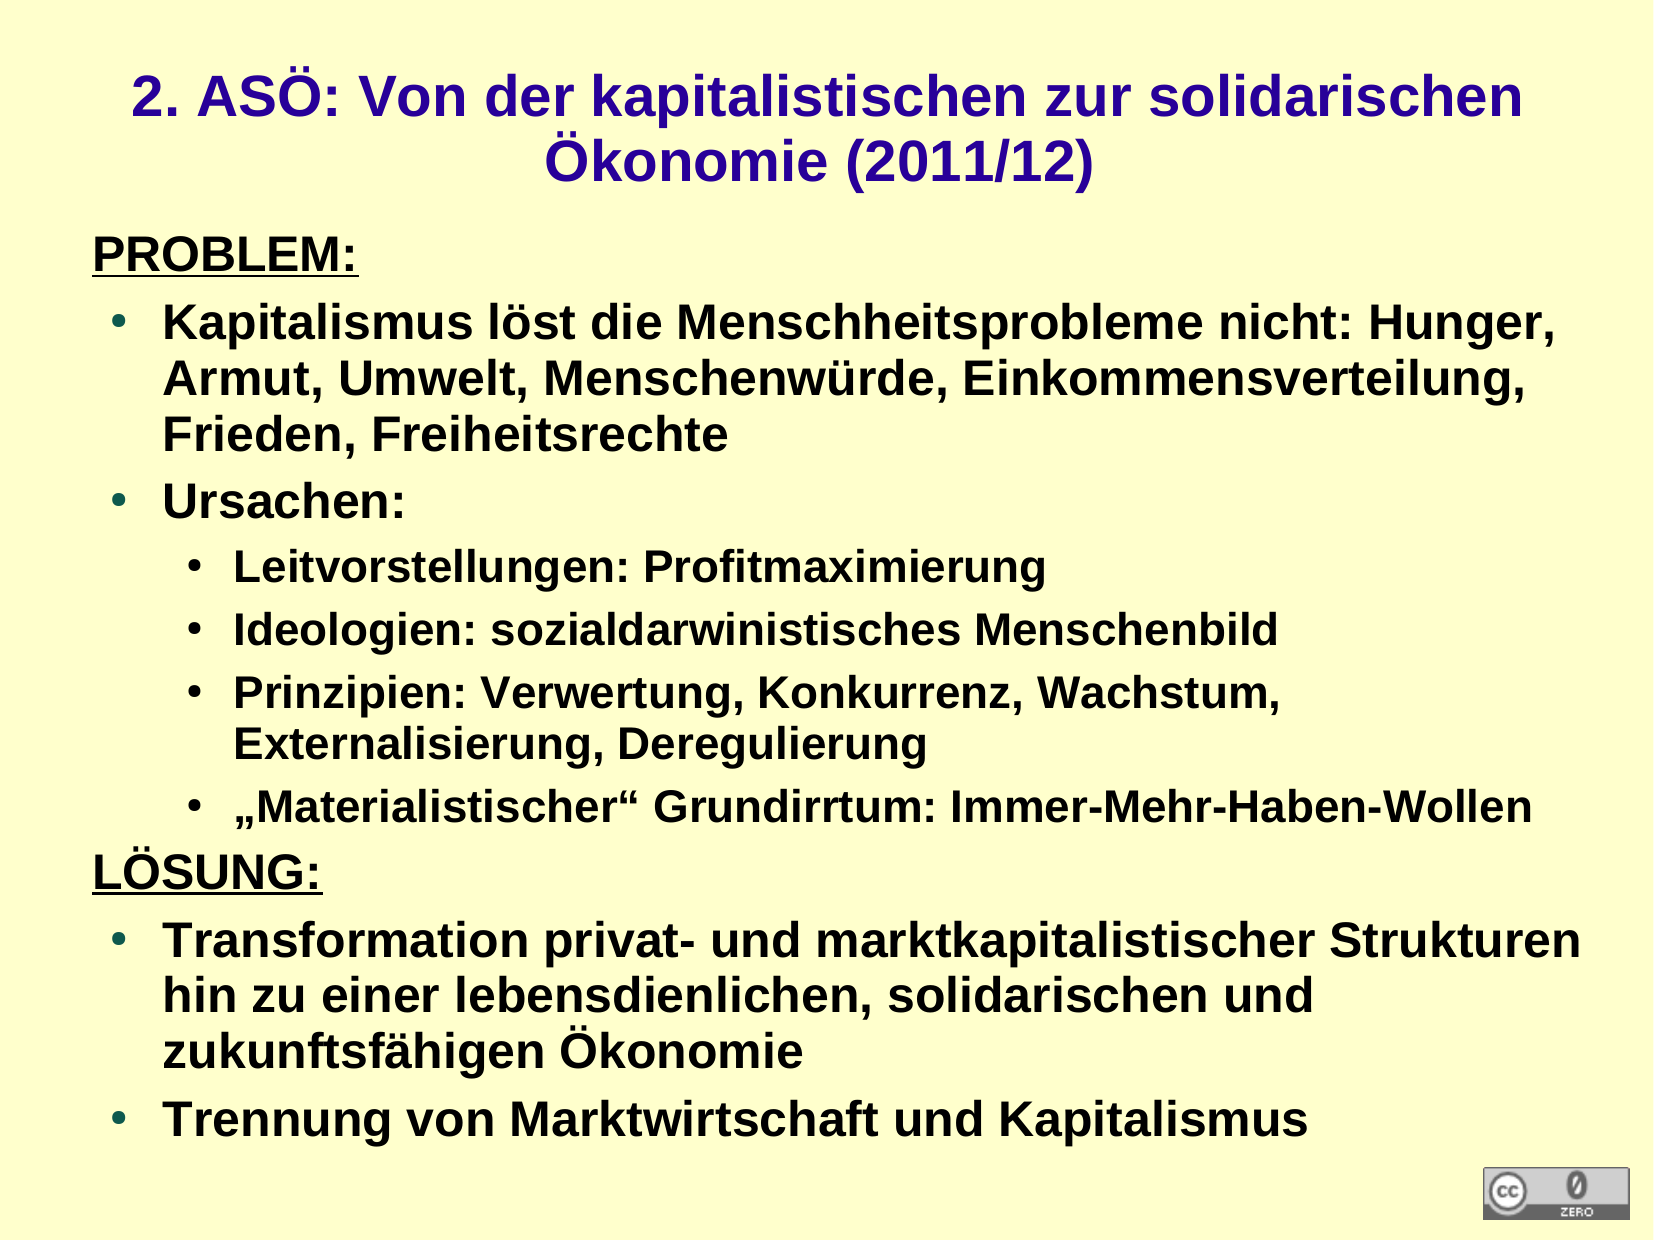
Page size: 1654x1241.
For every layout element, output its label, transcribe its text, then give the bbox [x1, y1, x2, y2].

picture [1483, 1167, 1630, 1220]
title 2. ASÖ: Von der kapitalistischen zur solidarischen Ökonomie (2011/12) [86, 49, 1571, 207]
list PROBLEM: Kapitalismus löst die Menschheitsprobleme nicht: Hunger, Armut, Umwelt, Menschenwürde, Einkommensverteilung, Frieden, Freiheitsrechte Ursachen: Leitvorstellungen: Profitmaximierung Ideologien: sozialdarwinistisches Menschenbild Prinzipien: Verwertung, Konkurrenz, Wachstum, Externalisierung, Deregulierung „Materialistischer“ Grundirrtum: Immer-Mehr-Haben-Wollen LÖSUNG: Transformation privat- und marktkapitalistischer Strukturen hin zu einer lebensdienlichen, solidarischen und zukunftsfähigen Ökonomie Trennung von Marktwirtschaft und Kapitalismus [92, 226, 1625, 1153]
